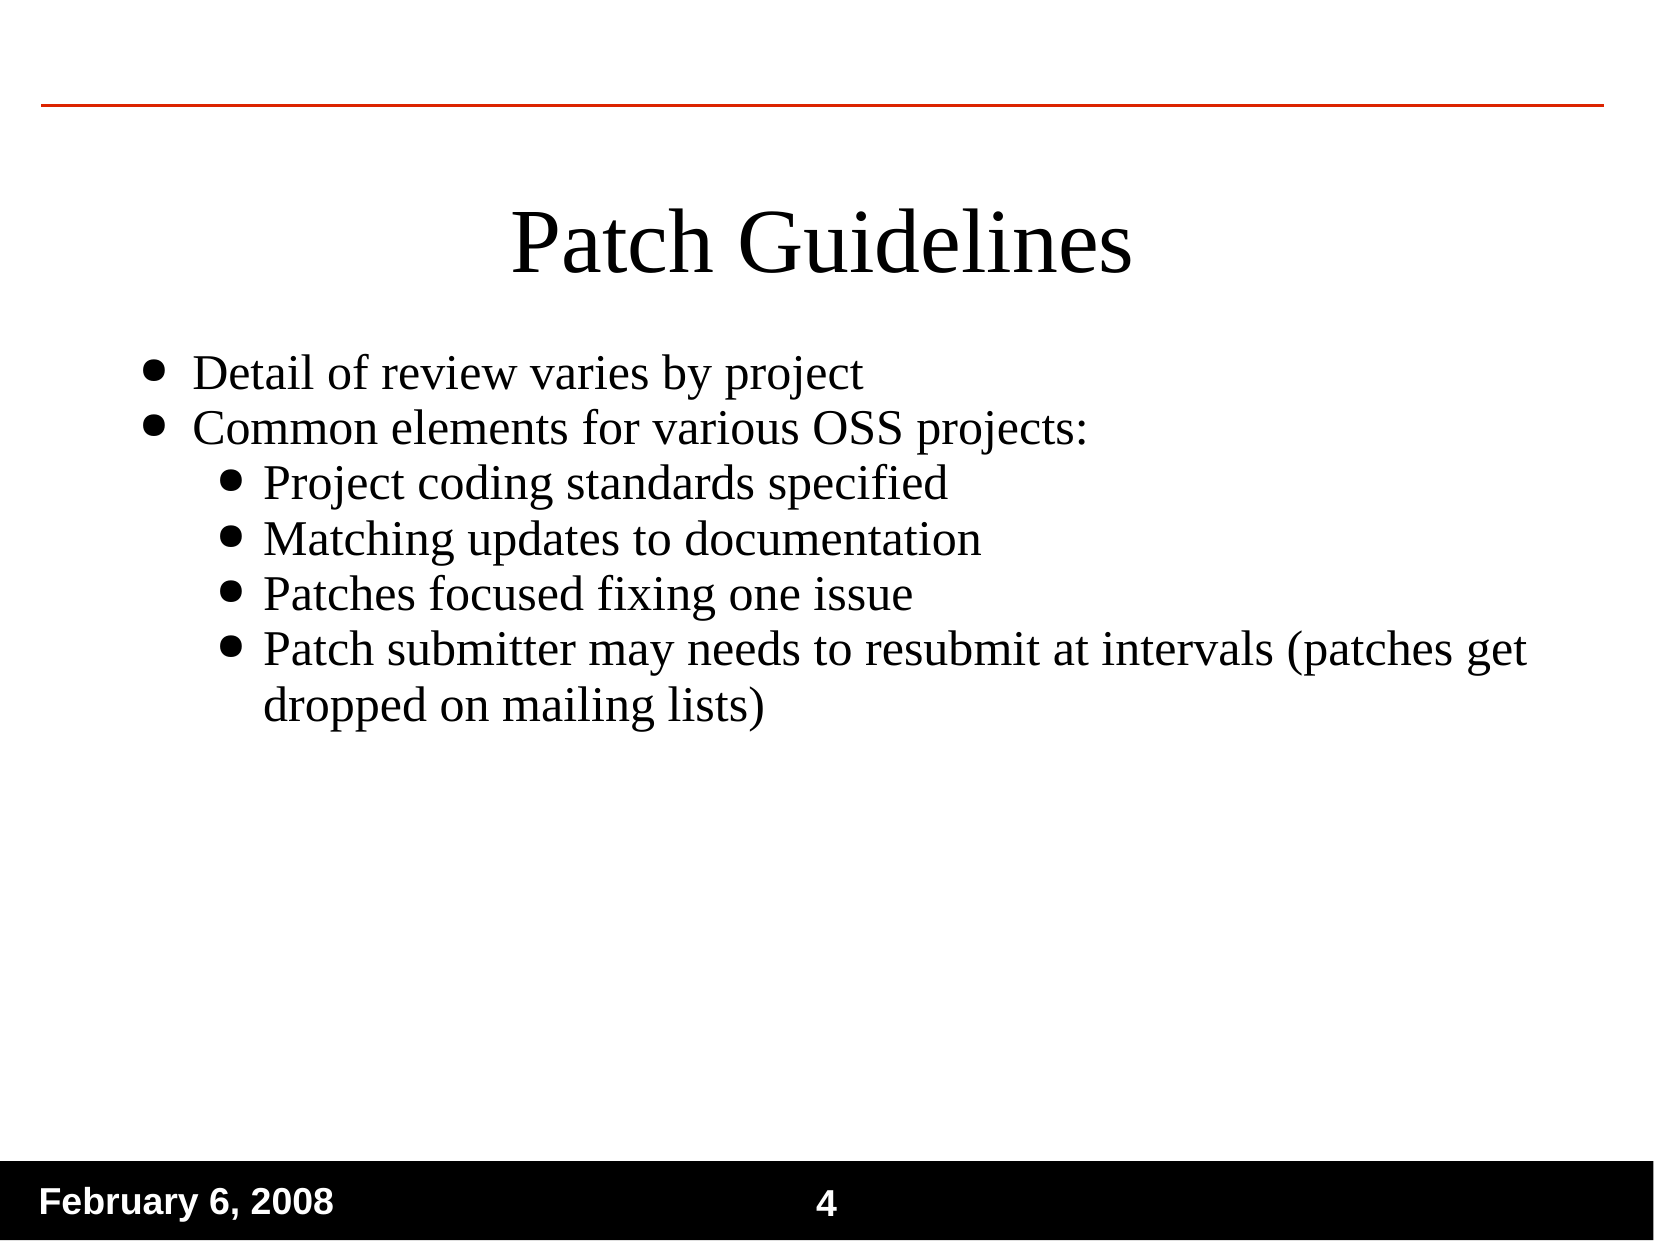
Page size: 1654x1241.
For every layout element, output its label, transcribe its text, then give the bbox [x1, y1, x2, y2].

title Patch Guidelines [117, 137, 1530, 346]
list Detail of review varies by project Common elements for various OSS projects: Project coding standards specified Matching updates to documentation Patches focused fixing one issue Patch submitter may needs to resubmit at intervals (patches get dropped on mailing lists) [121, 344, 1534, 1127]
